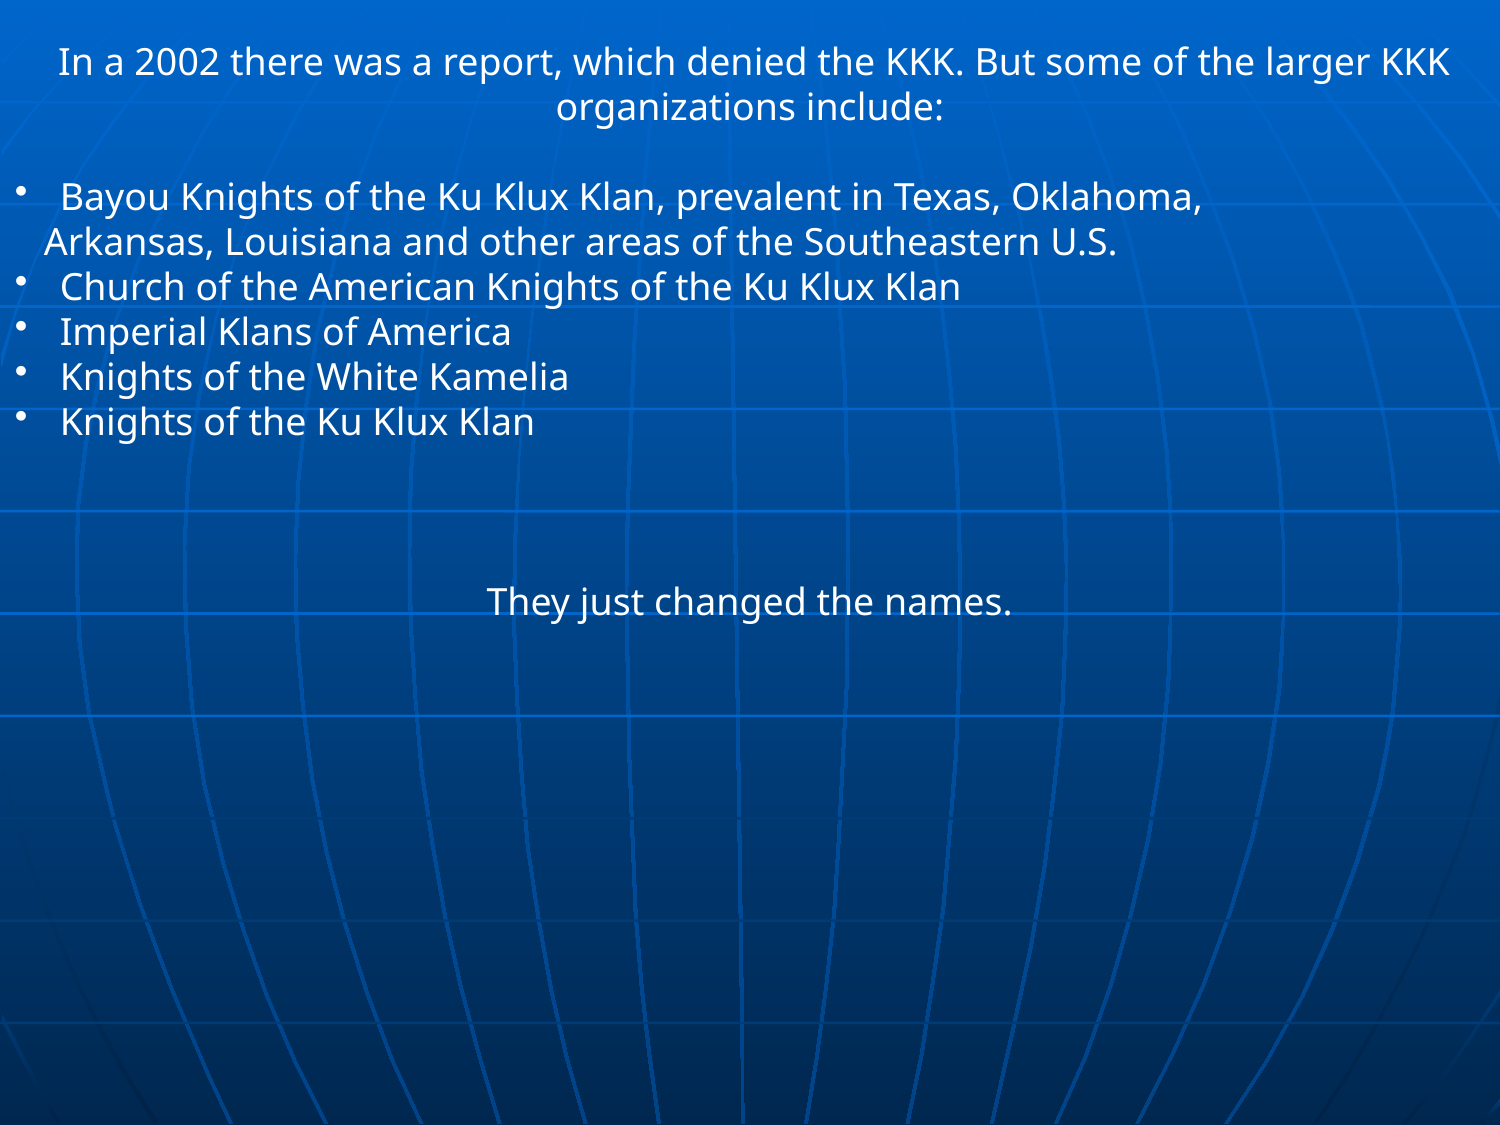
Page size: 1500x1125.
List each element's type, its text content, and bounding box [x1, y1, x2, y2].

text_box In a 2002 there was a report, which denied the KKK. But some of the larger KKK organizations include: Bayou Knights of the Ku Klux Klan, prevalent in Texas, Oklahoma, Arkansas, Louisiana and other areas of the Southeastern U.S. Church of the American Knights of the Ku Klux Klan Imperial Klans of America Knights of the White Kamelia Knights of the Ku Klux Klan They just changed the names. [0, 30, 1500, 631]
